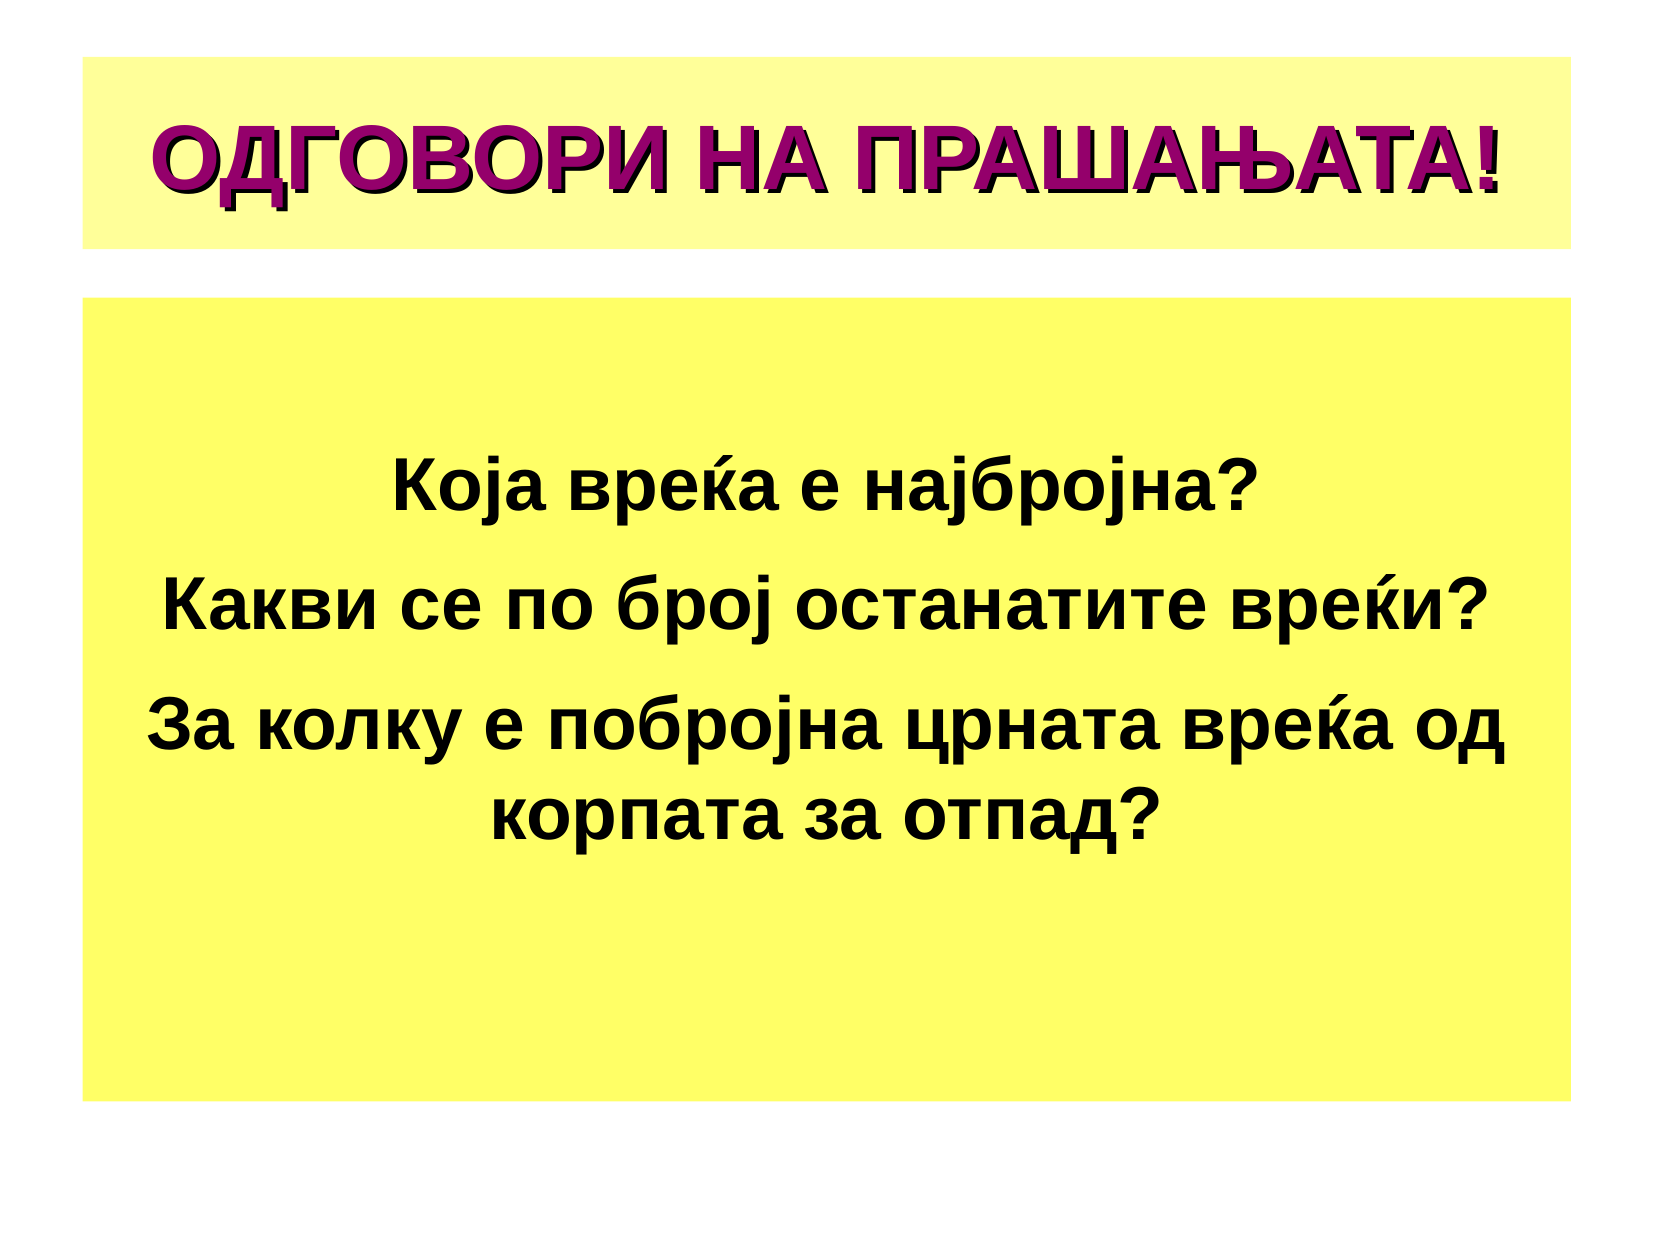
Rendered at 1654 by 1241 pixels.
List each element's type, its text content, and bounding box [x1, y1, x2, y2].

subtitle Која вреќа е најбројна? Какви се по број останатите вреќи? За колку е побројна црната вреќа од корпата за отпад? [82, 297, 1571, 1102]
title ОДГОВОРИ НА ПРАШАЊАТА! [82, 56, 1571, 250]
